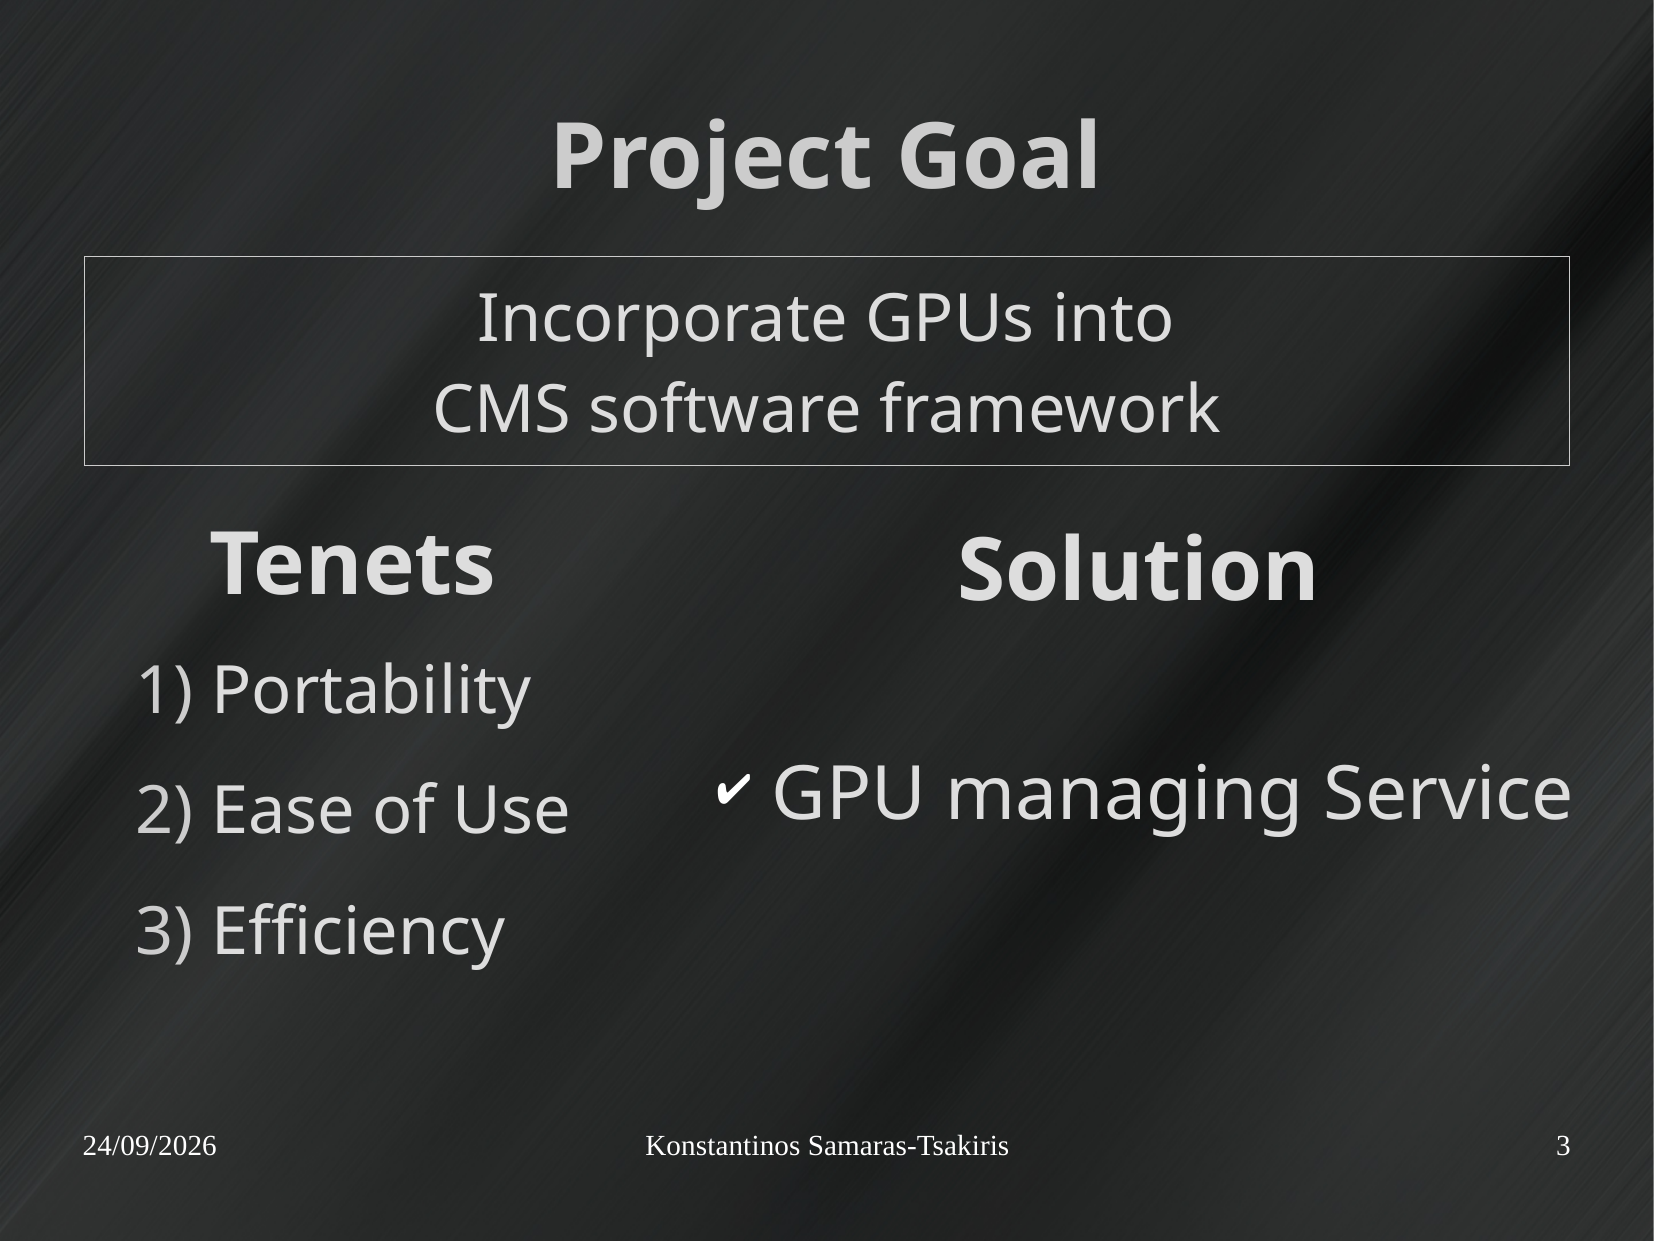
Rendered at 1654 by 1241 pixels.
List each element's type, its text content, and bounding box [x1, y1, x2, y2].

list Incorporate GPUs into CMS software framework [84, 256, 1570, 466]
list GPU managing Service [716, 739, 1610, 914]
list Solution [879, 500, 1398, 633]
title Project Goal [82, 49, 1571, 257]
list Portability Ease of Use Efficiency [118, 642, 636, 986]
list Tenets [94, 494, 612, 627]
picture [0, 0, 1654, 1241]
